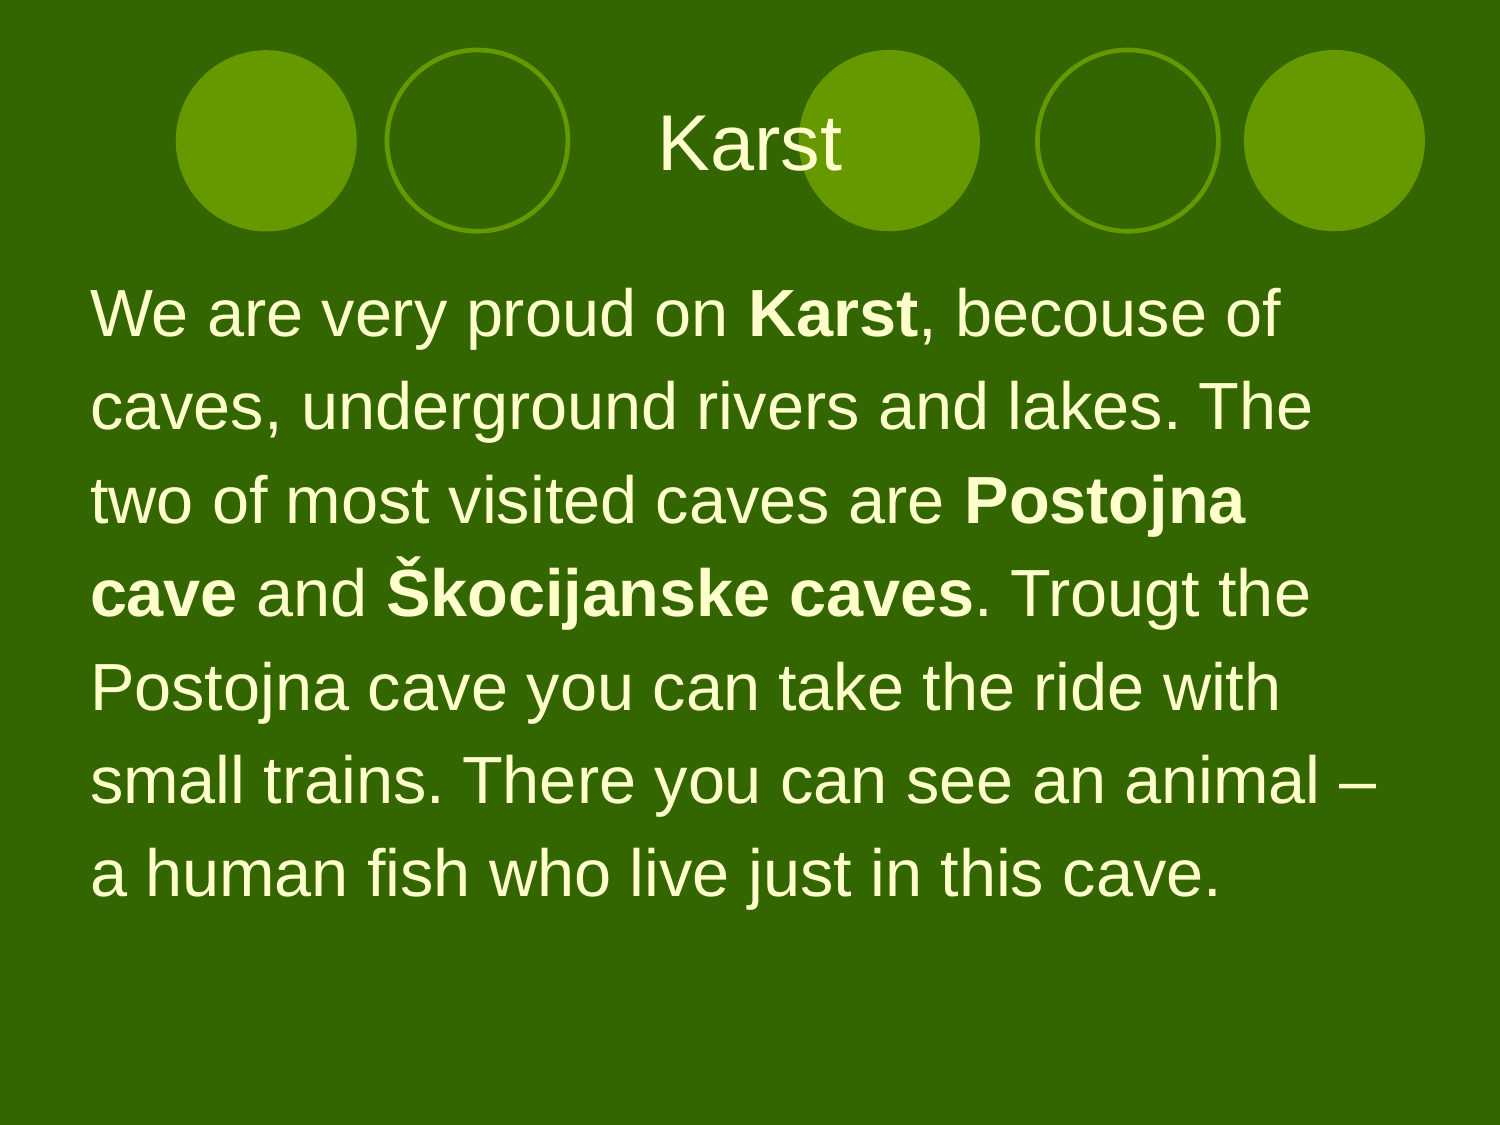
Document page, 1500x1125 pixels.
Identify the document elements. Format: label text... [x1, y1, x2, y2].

title Karst [75, 45, 1425, 233]
list We are very proud on Karst, becouse of caves, underground rivers and lakes. The two of most visited caves are Postojna cave and Škocijanske caves. Trougt the Postojna cave you can take the ride with small trains. There you can see an animal – a human fish who live just in this cave. [75, 262, 1425, 1006]
